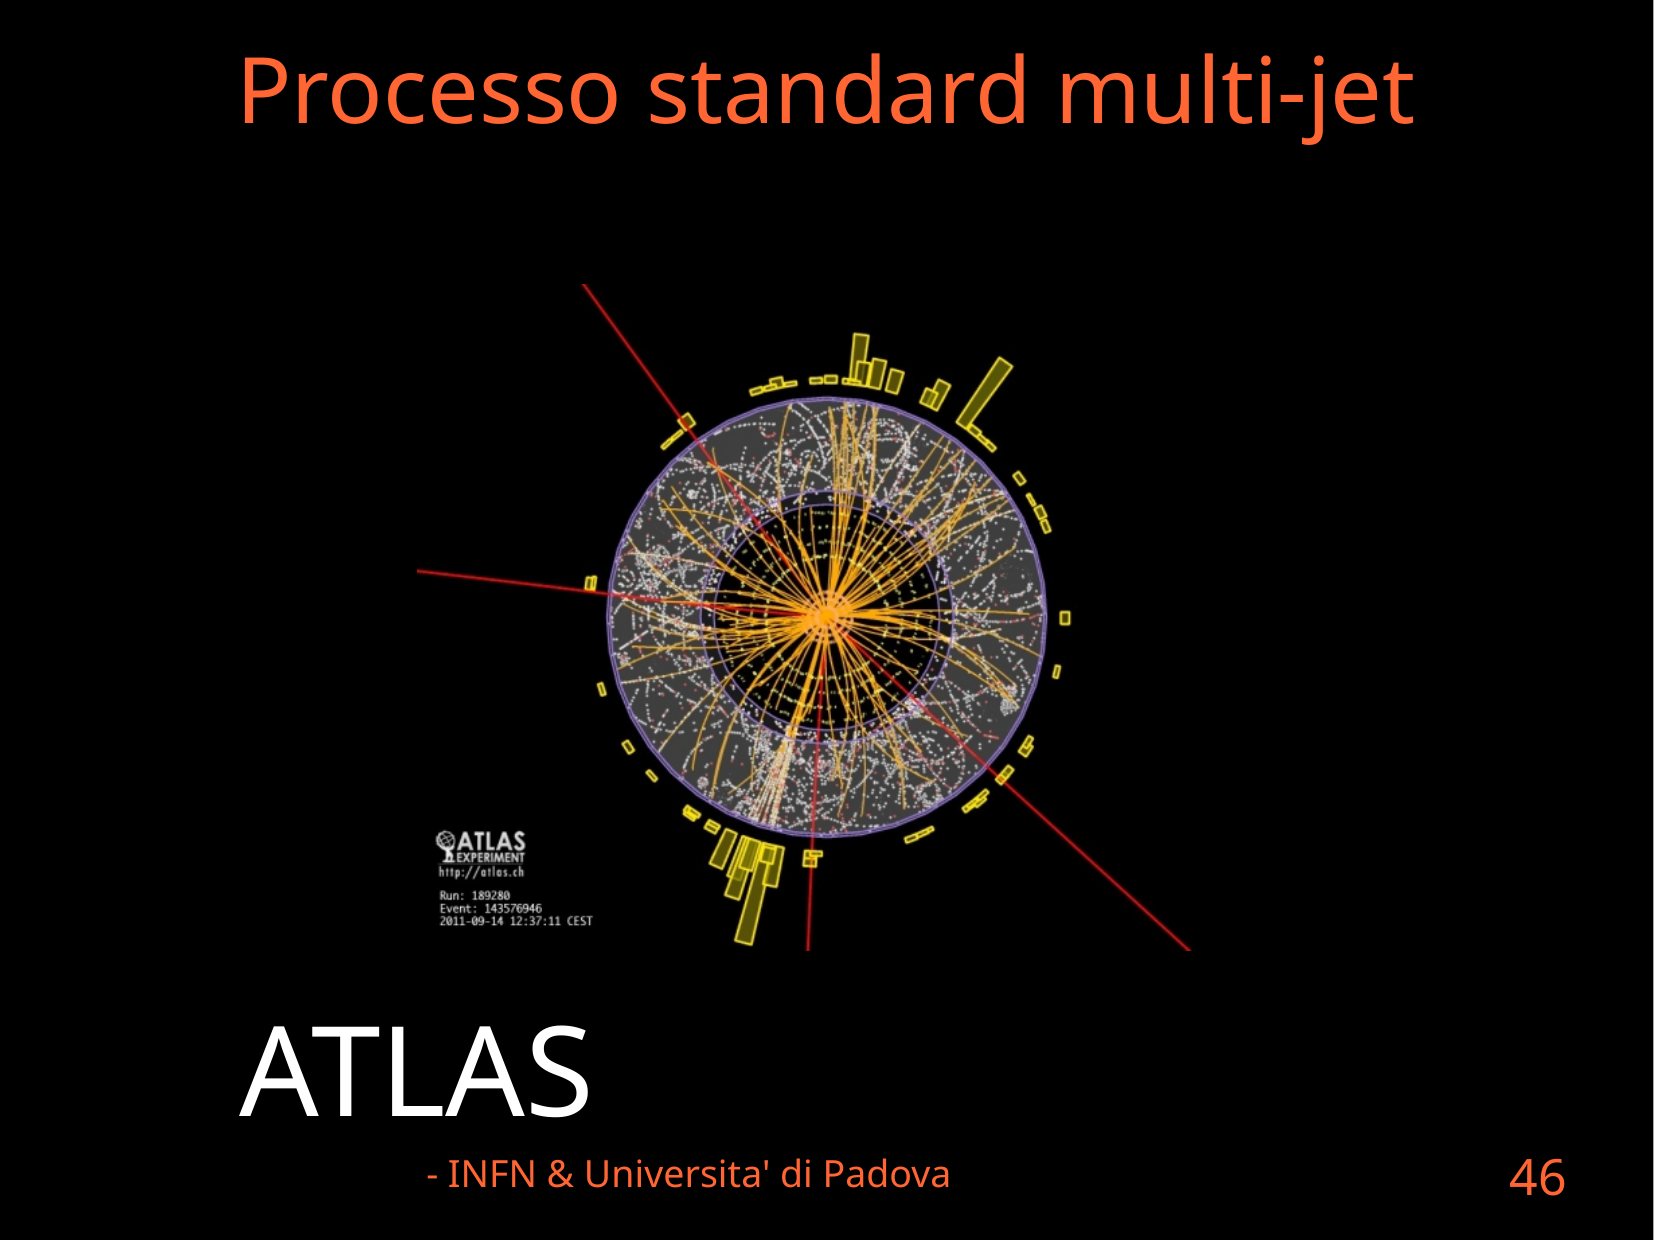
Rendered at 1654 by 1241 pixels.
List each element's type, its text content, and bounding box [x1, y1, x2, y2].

title Processo standard multi-jet [82, 19, 1571, 157]
text_box ATLAS [225, 975, 608, 1123]
picture [417, 284, 1237, 951]
